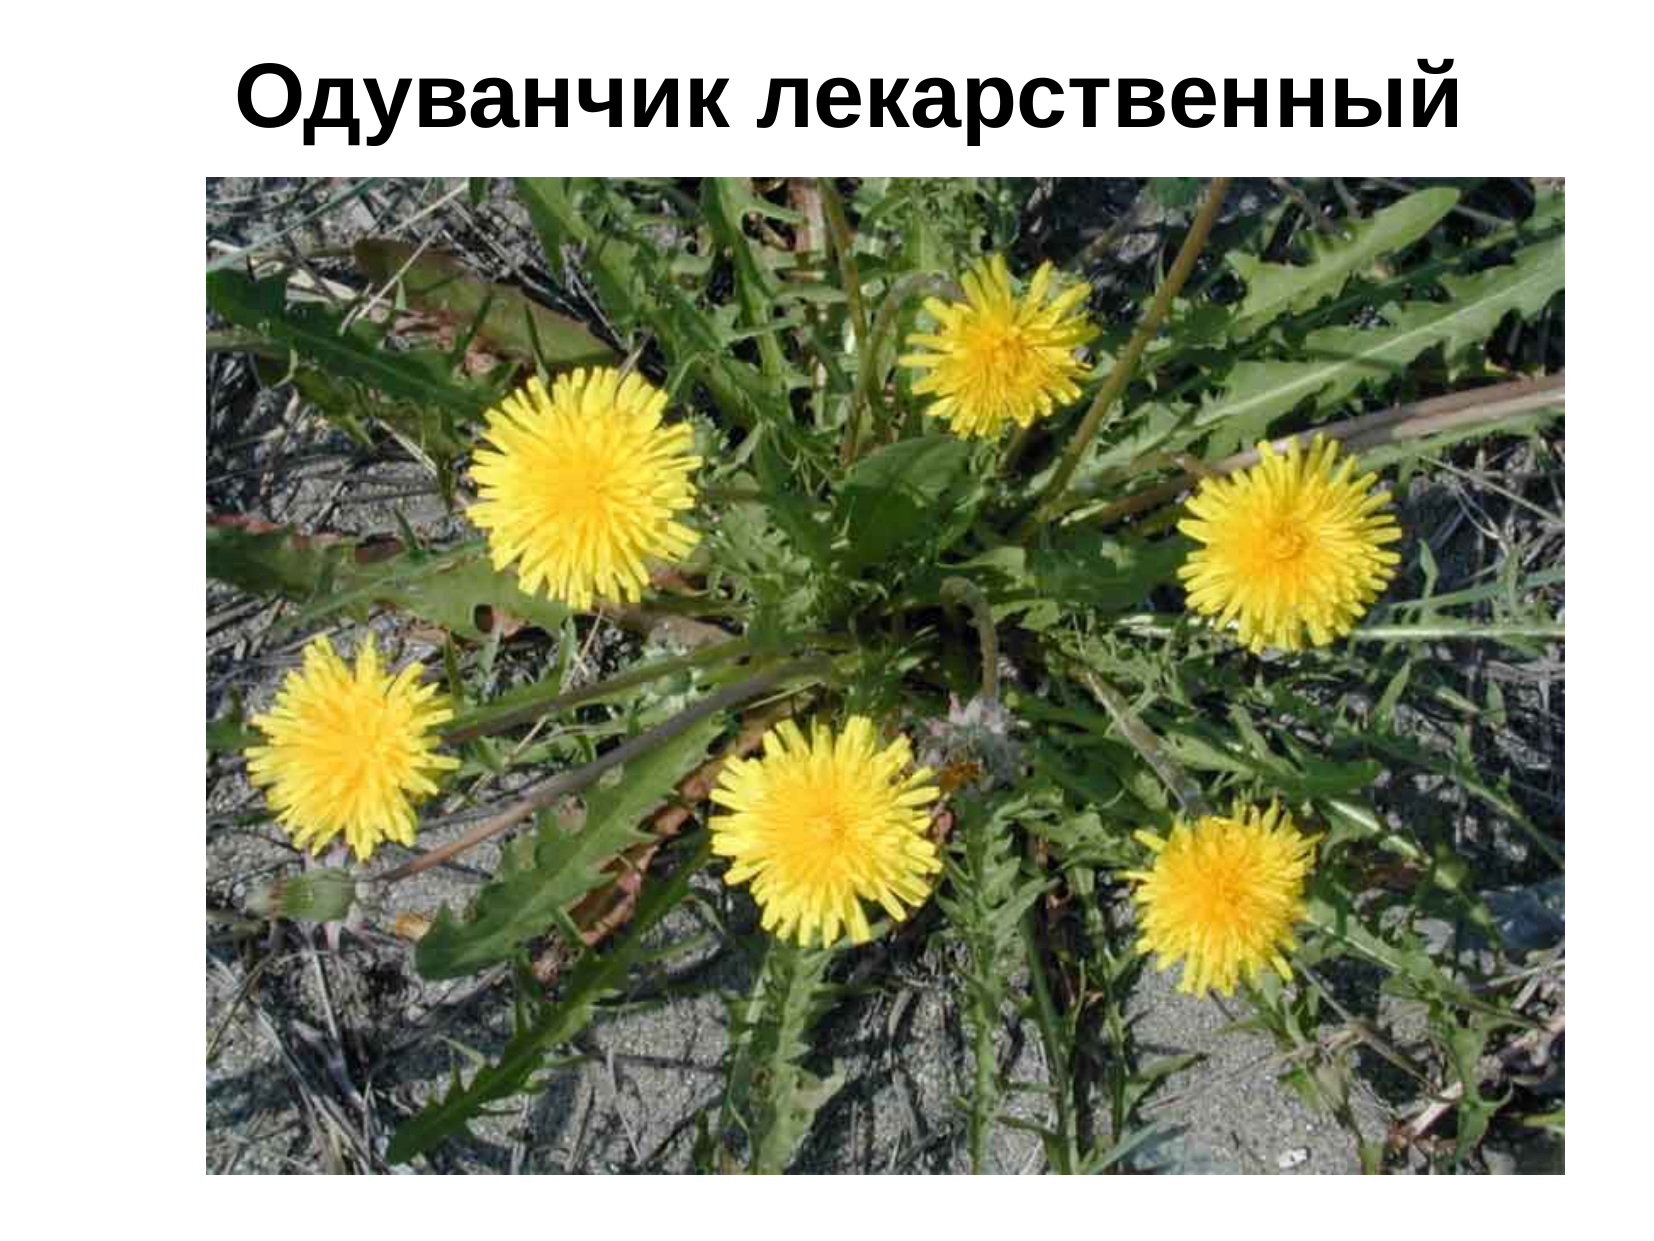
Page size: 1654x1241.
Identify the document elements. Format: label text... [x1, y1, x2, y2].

title Одуванчик лекарственный [106, 0, 1595, 193]
picture [206, 177, 1565, 1175]
